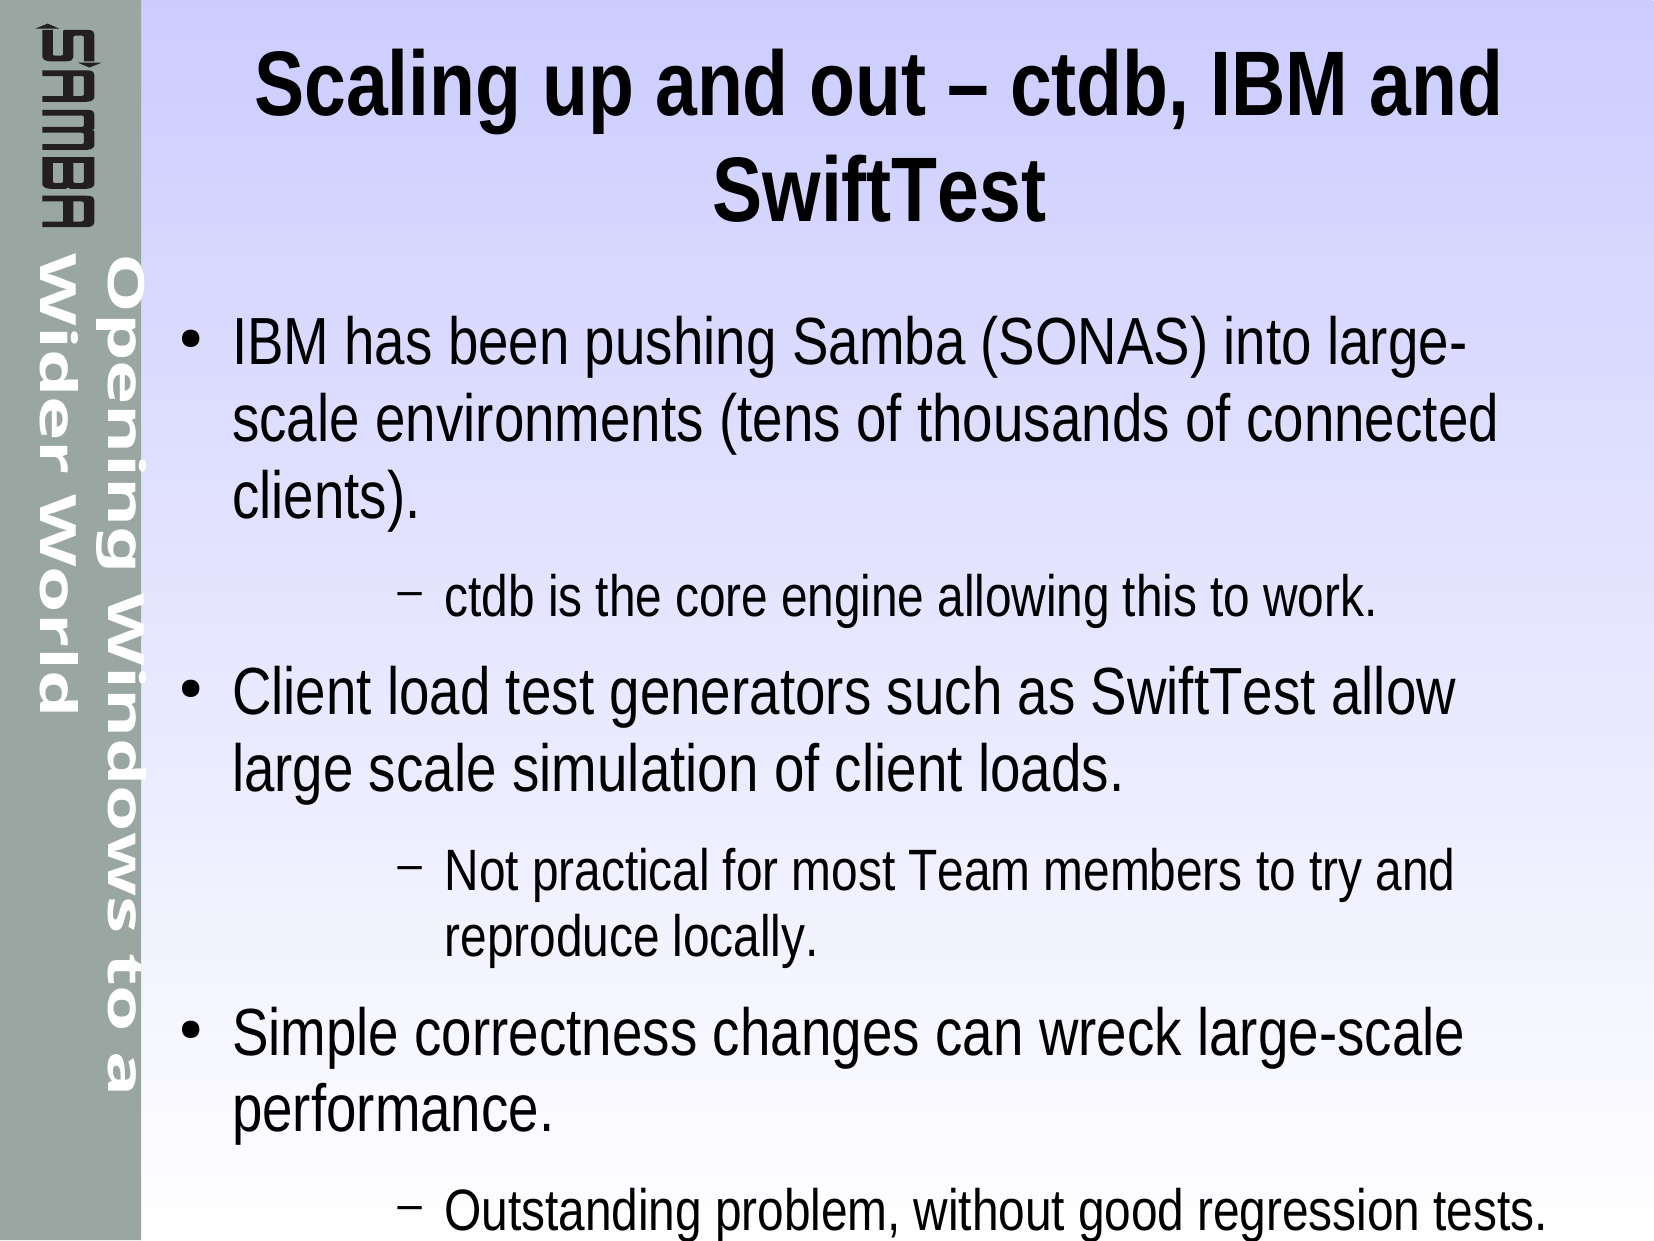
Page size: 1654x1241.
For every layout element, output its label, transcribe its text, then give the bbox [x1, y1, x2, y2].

list IBM has been pushing Samba (SONAS) into large-scale environments (tens of thousands of connected clients). ctdb is the core engine allowing this to work. Client load test generators such as SwiftTest allow large scale simulation of client loads. Not practical for most Team members to try and reproduce locally. Simple correctness changes can wreck large-scale performance. Outstanding problem, without good regression tests. [161, 302, 1574, 1231]
title Scaling up and out – ctdb, IBM and SwiftTest [173, 31, 1586, 240]
